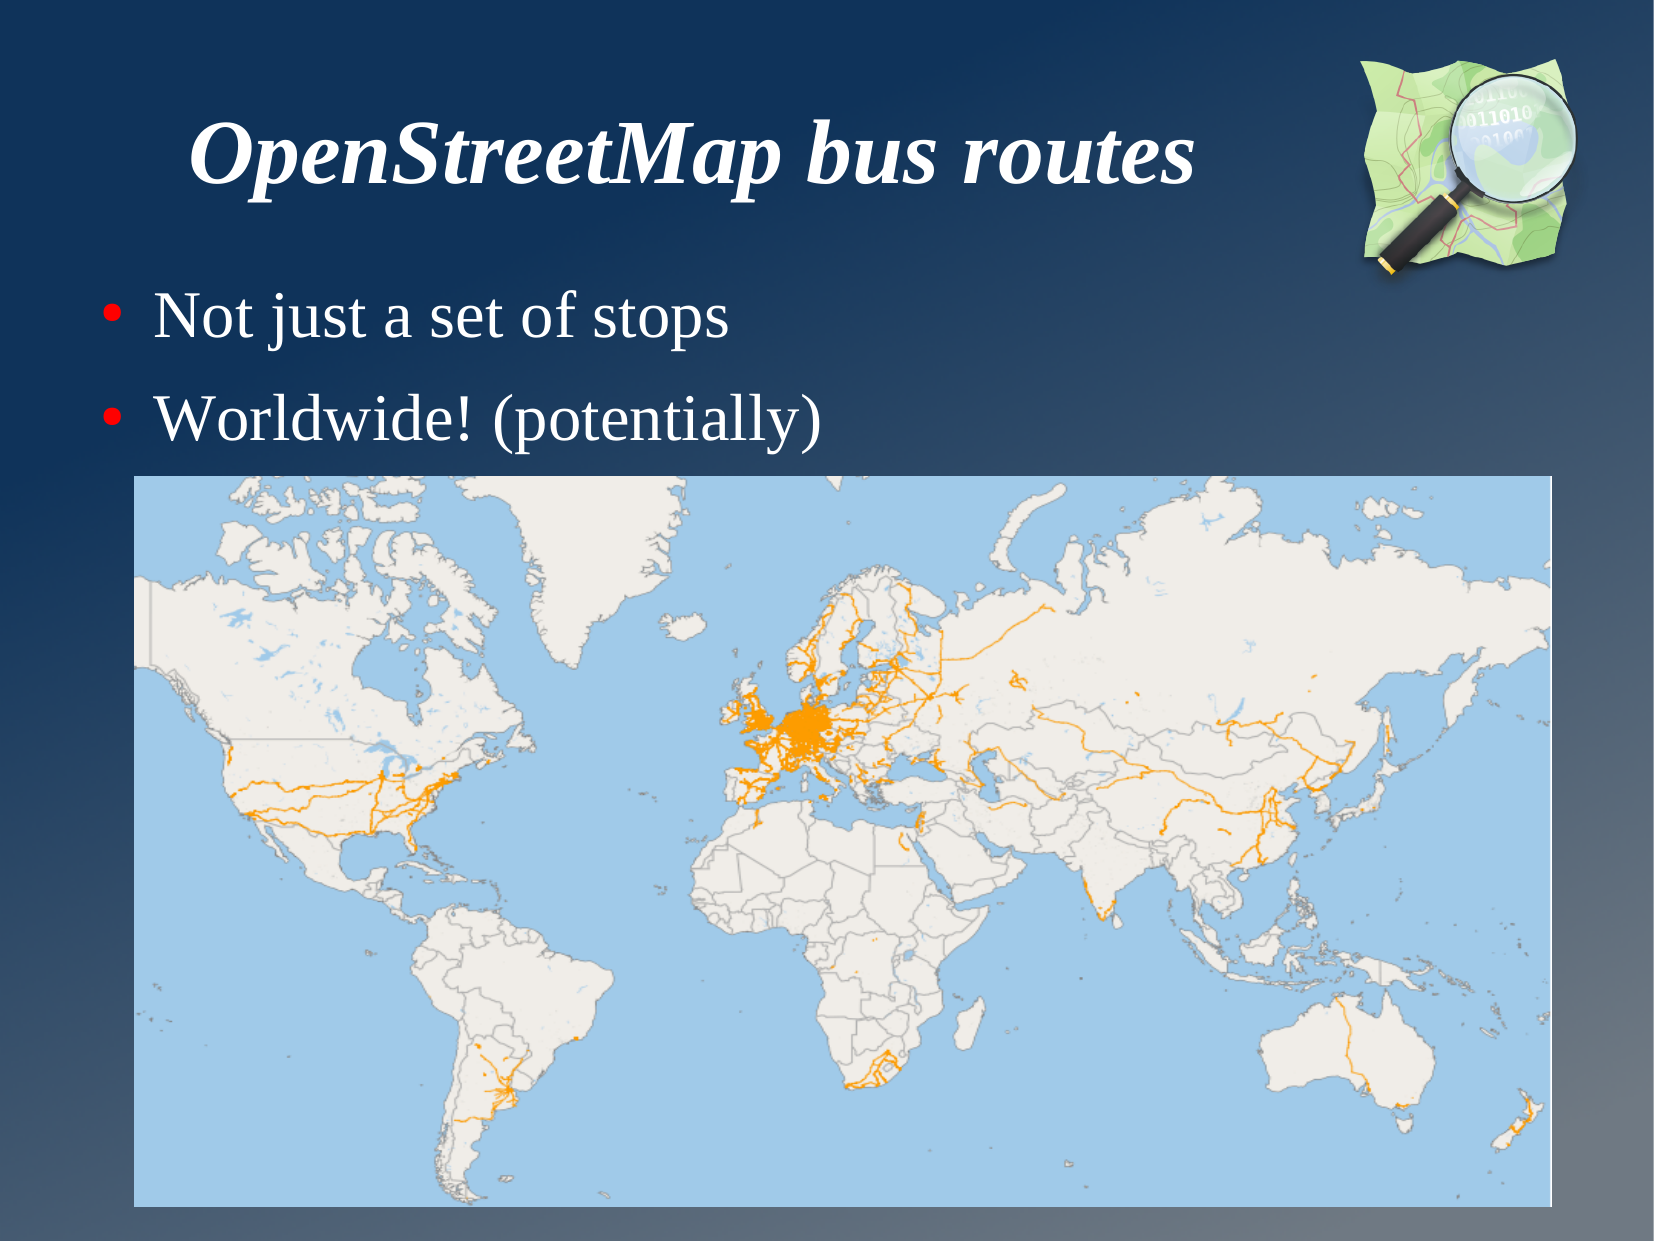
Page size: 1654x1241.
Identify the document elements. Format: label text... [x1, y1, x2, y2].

title OpenStreetMap bus routes [82, 49, 1304, 257]
picture [0, 0, 1654, 1241]
list Not just a set of stops Worldwide! (potentially) [82, 277, 1571, 545]
